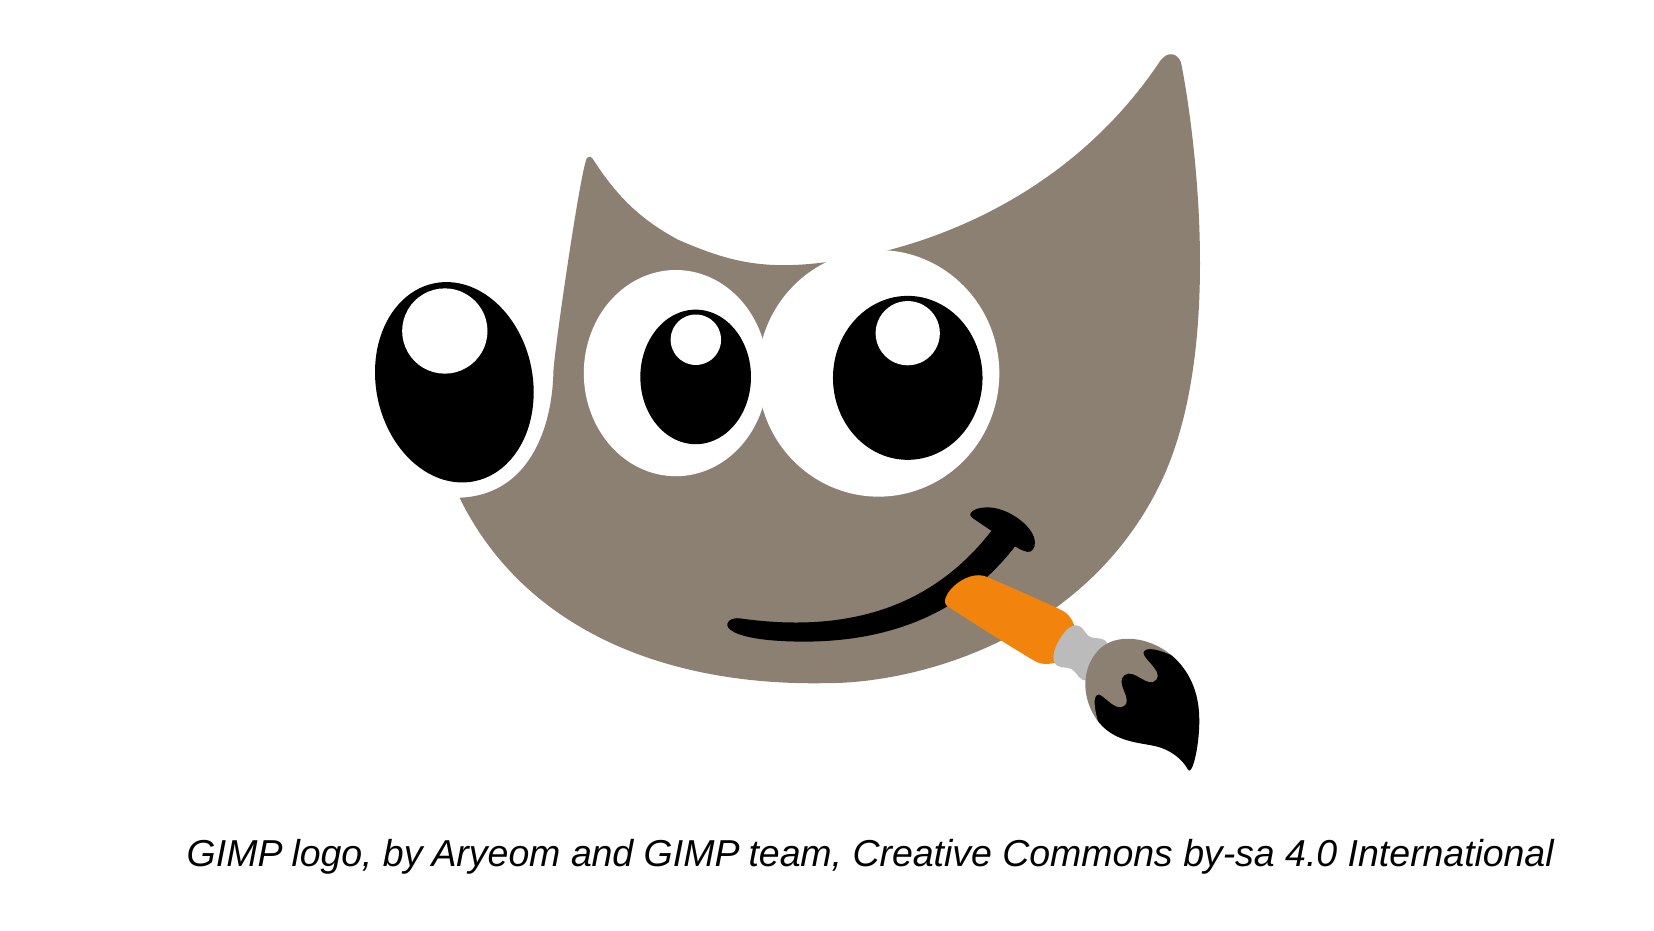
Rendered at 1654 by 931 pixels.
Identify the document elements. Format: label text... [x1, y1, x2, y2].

text_box GIMP logo, by Aryeom and GIMP team, Creative Commons by-sa 4.0 International [171, 825, 1569, 882]
picture [375, 0, 1201, 825]
